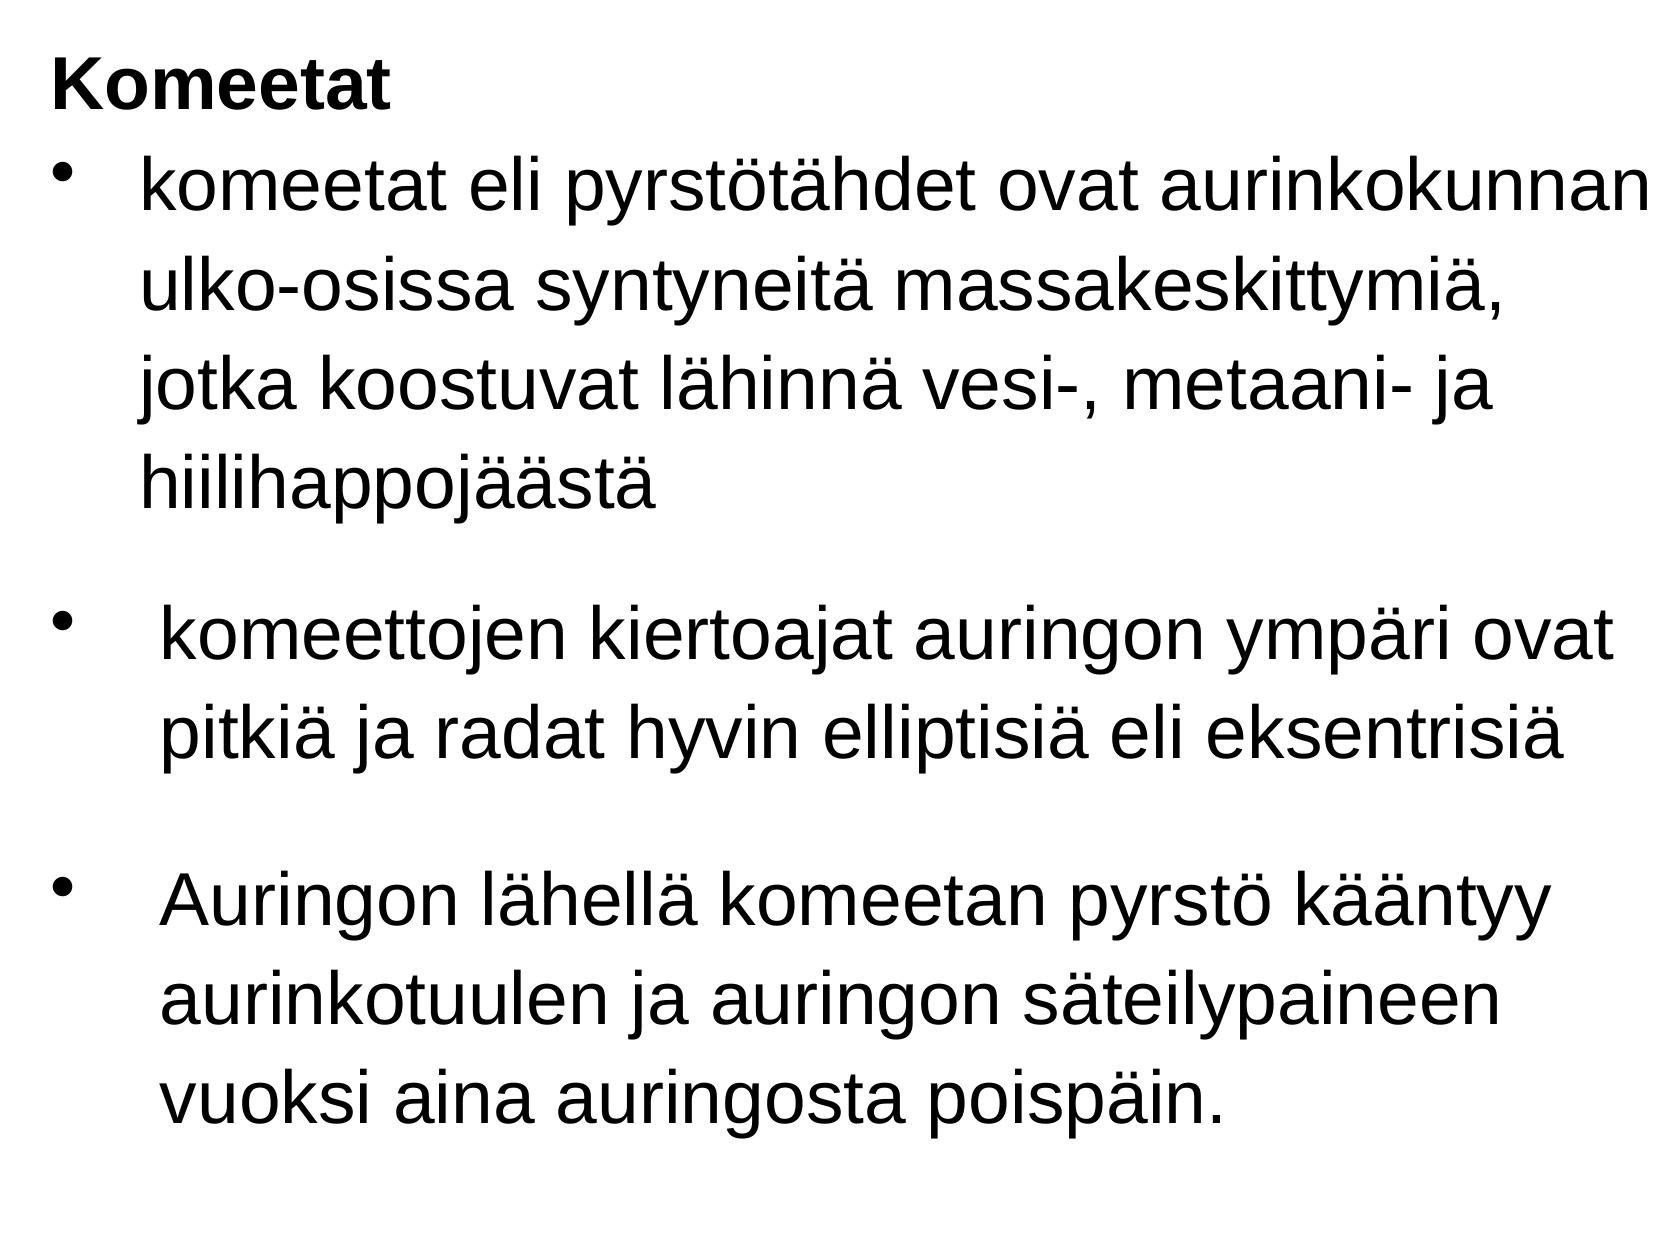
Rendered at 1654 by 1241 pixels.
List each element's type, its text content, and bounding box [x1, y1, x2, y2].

text_box Komeetat komeetat eli pyrstötähdet ovat aurinkokunnan ulko-osissa syntyneitä massakeskittymiä, jotka koostuvat lähinnä vesi-, metaani- ja hiilihappojäästä komeettojen kiertoajat auringon ympäri ovat pitkiä ja radat hyvin elliptisiä eli eksentrisiä Auringon lähellä komeetan pyrstö kääntyy aurinkotuulen ja auringon säteilypaineen vuoksi aina auringosta poispäin. [35, 35, 1654, 1110]
